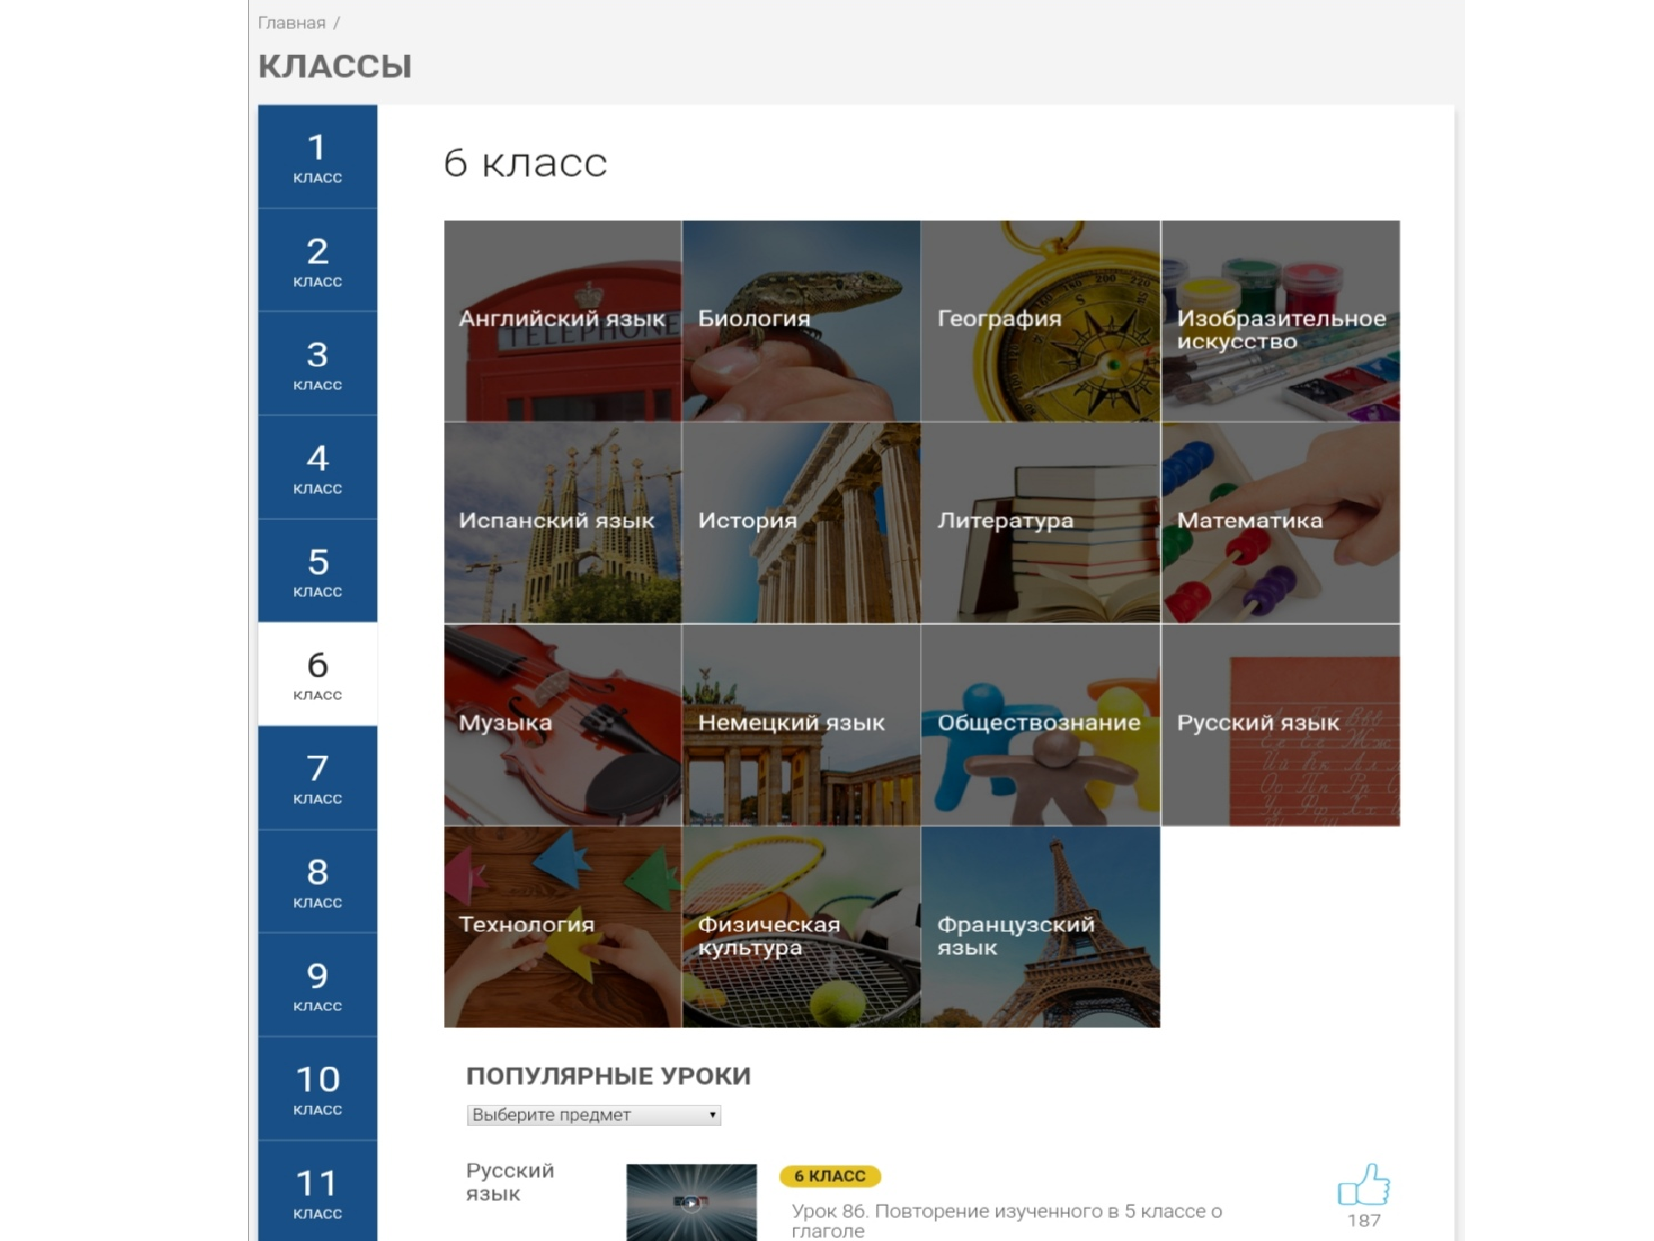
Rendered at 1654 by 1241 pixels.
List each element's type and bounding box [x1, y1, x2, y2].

picture [248, 0, 1465, 1241]
